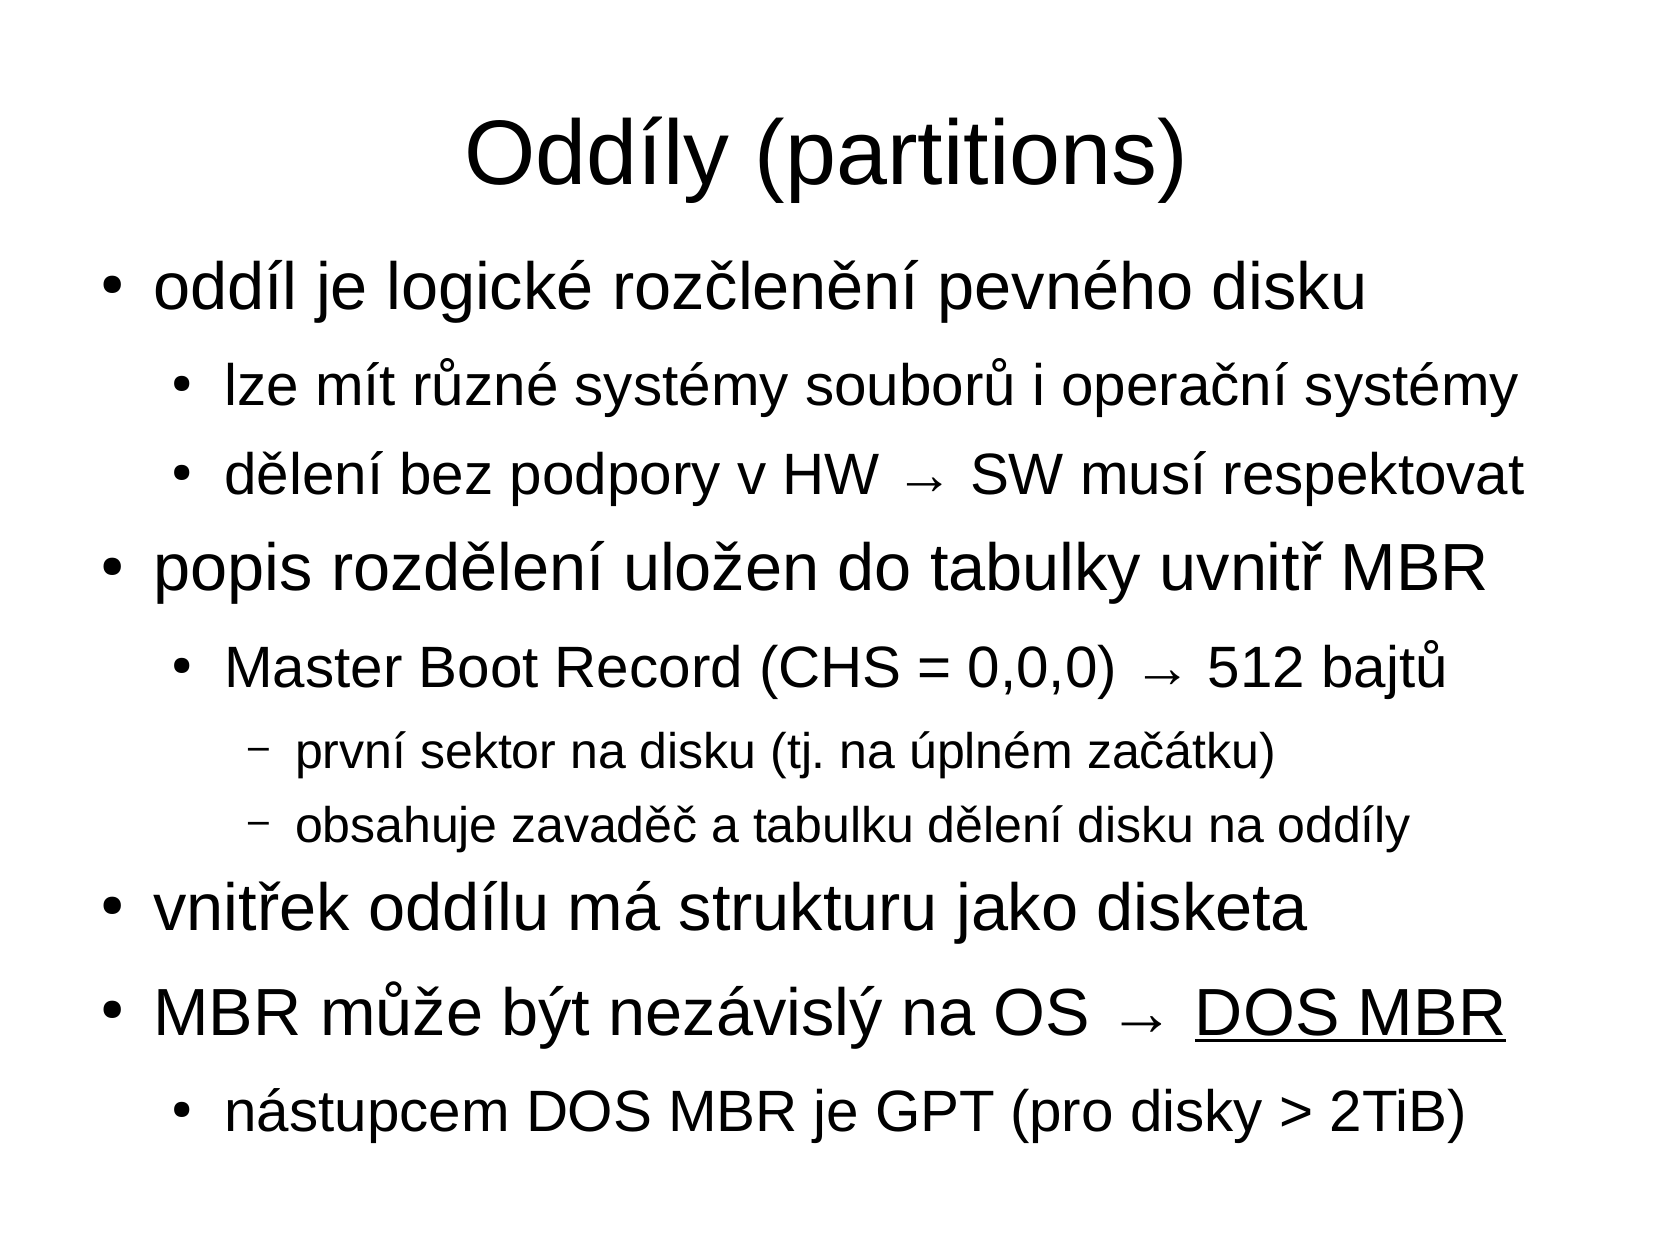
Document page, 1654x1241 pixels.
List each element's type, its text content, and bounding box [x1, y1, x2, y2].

list oddíl je logické rozčlenění pevného disku lze mít různé systémy souborů i operační systémy dělení bez podpory v HW → SW musí respektovat popis rozdělení uložen do tabulky uvnitř MBR Master Boot Record (CHS = 0,0,0) → 512 bajtů první sektor na disku (tj. na úplném začátku) obsahuje zavaděč a tabulku dělení disku na oddíly vnitřek oddílu má strukturu jako disketa MBR může být nezávislý na OS → DOS MBR nástupcem DOS MBR je GPT (pro disky > 2TiB) [82, 248, 1571, 1144]
title Oddíly (partitions) [82, 56, 1571, 248]
